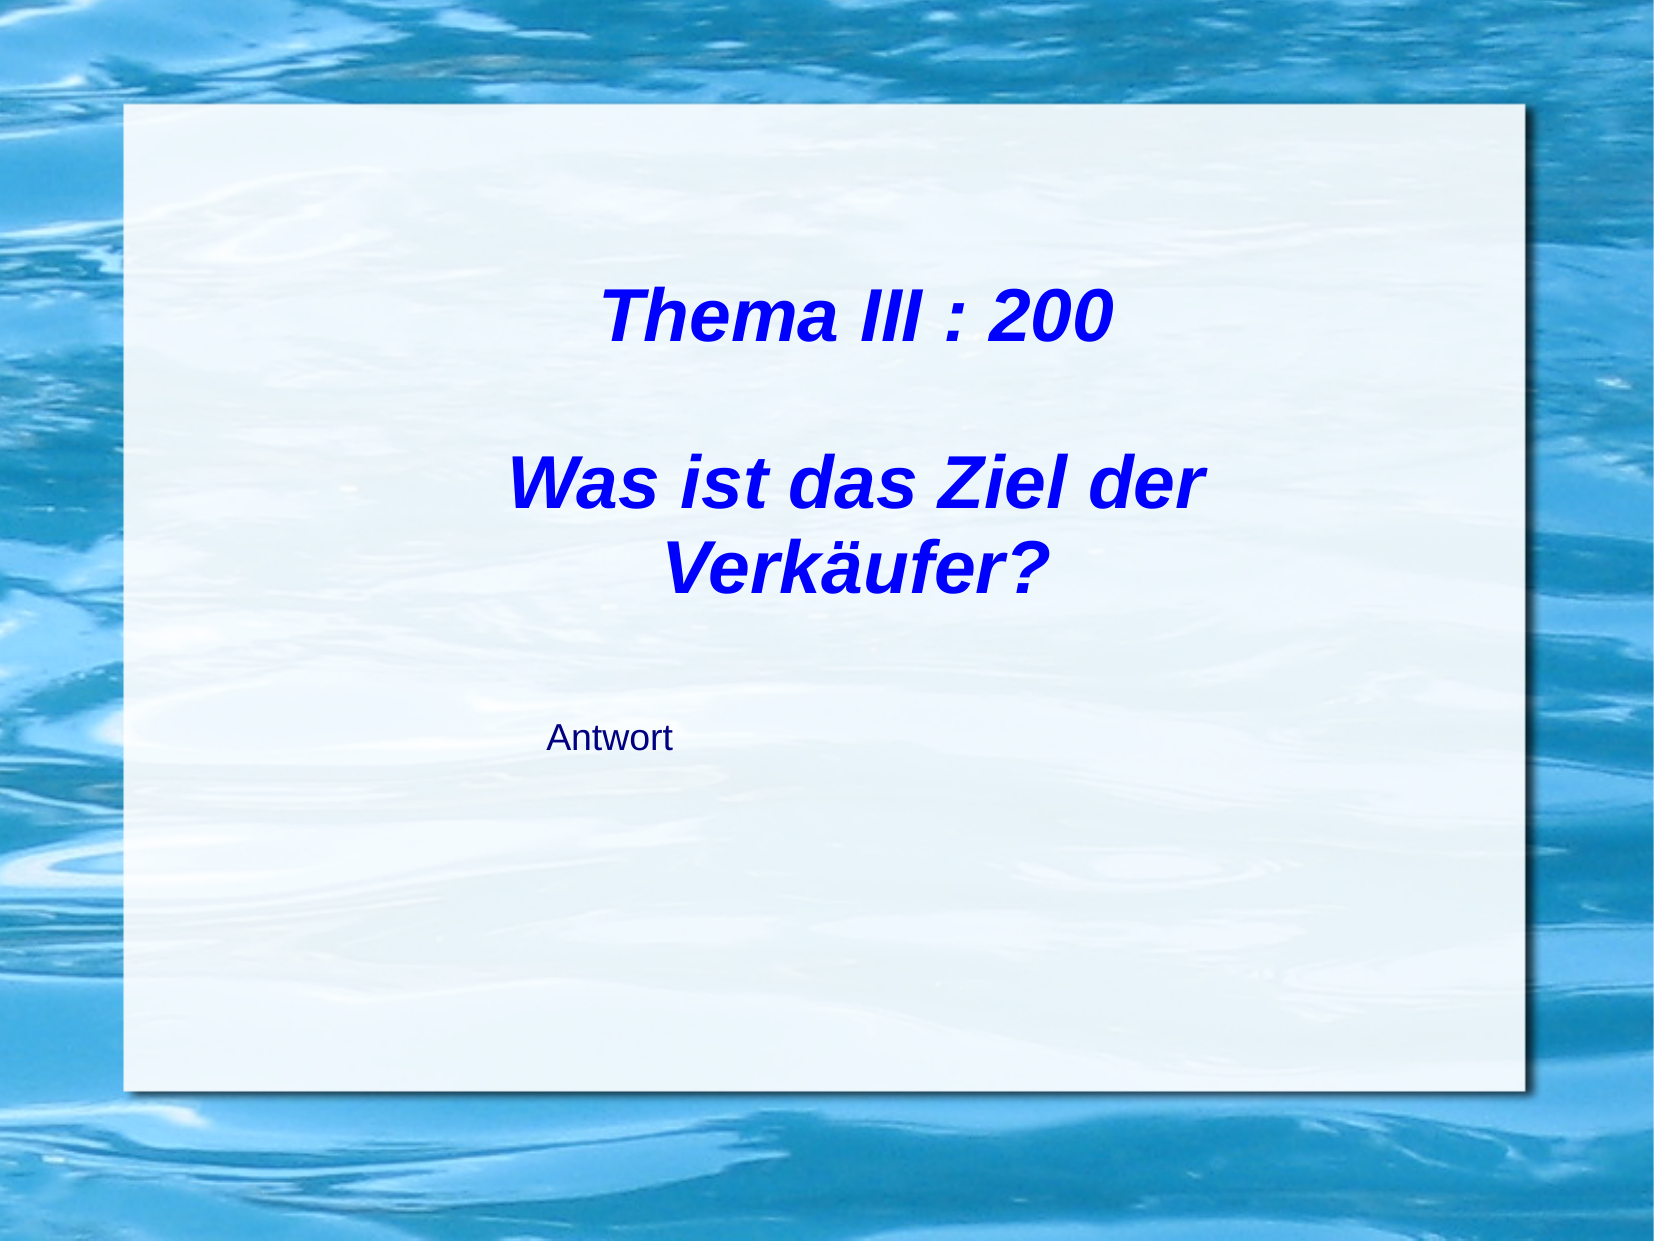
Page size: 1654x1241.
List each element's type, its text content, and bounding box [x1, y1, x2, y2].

text_box Thema III : 200 Was ist das Ziel der Verkäufer? [324, 265, 1388, 617]
text_box Antwort [531, 708, 945, 766]
picture [0, 0, 1654, 1241]
